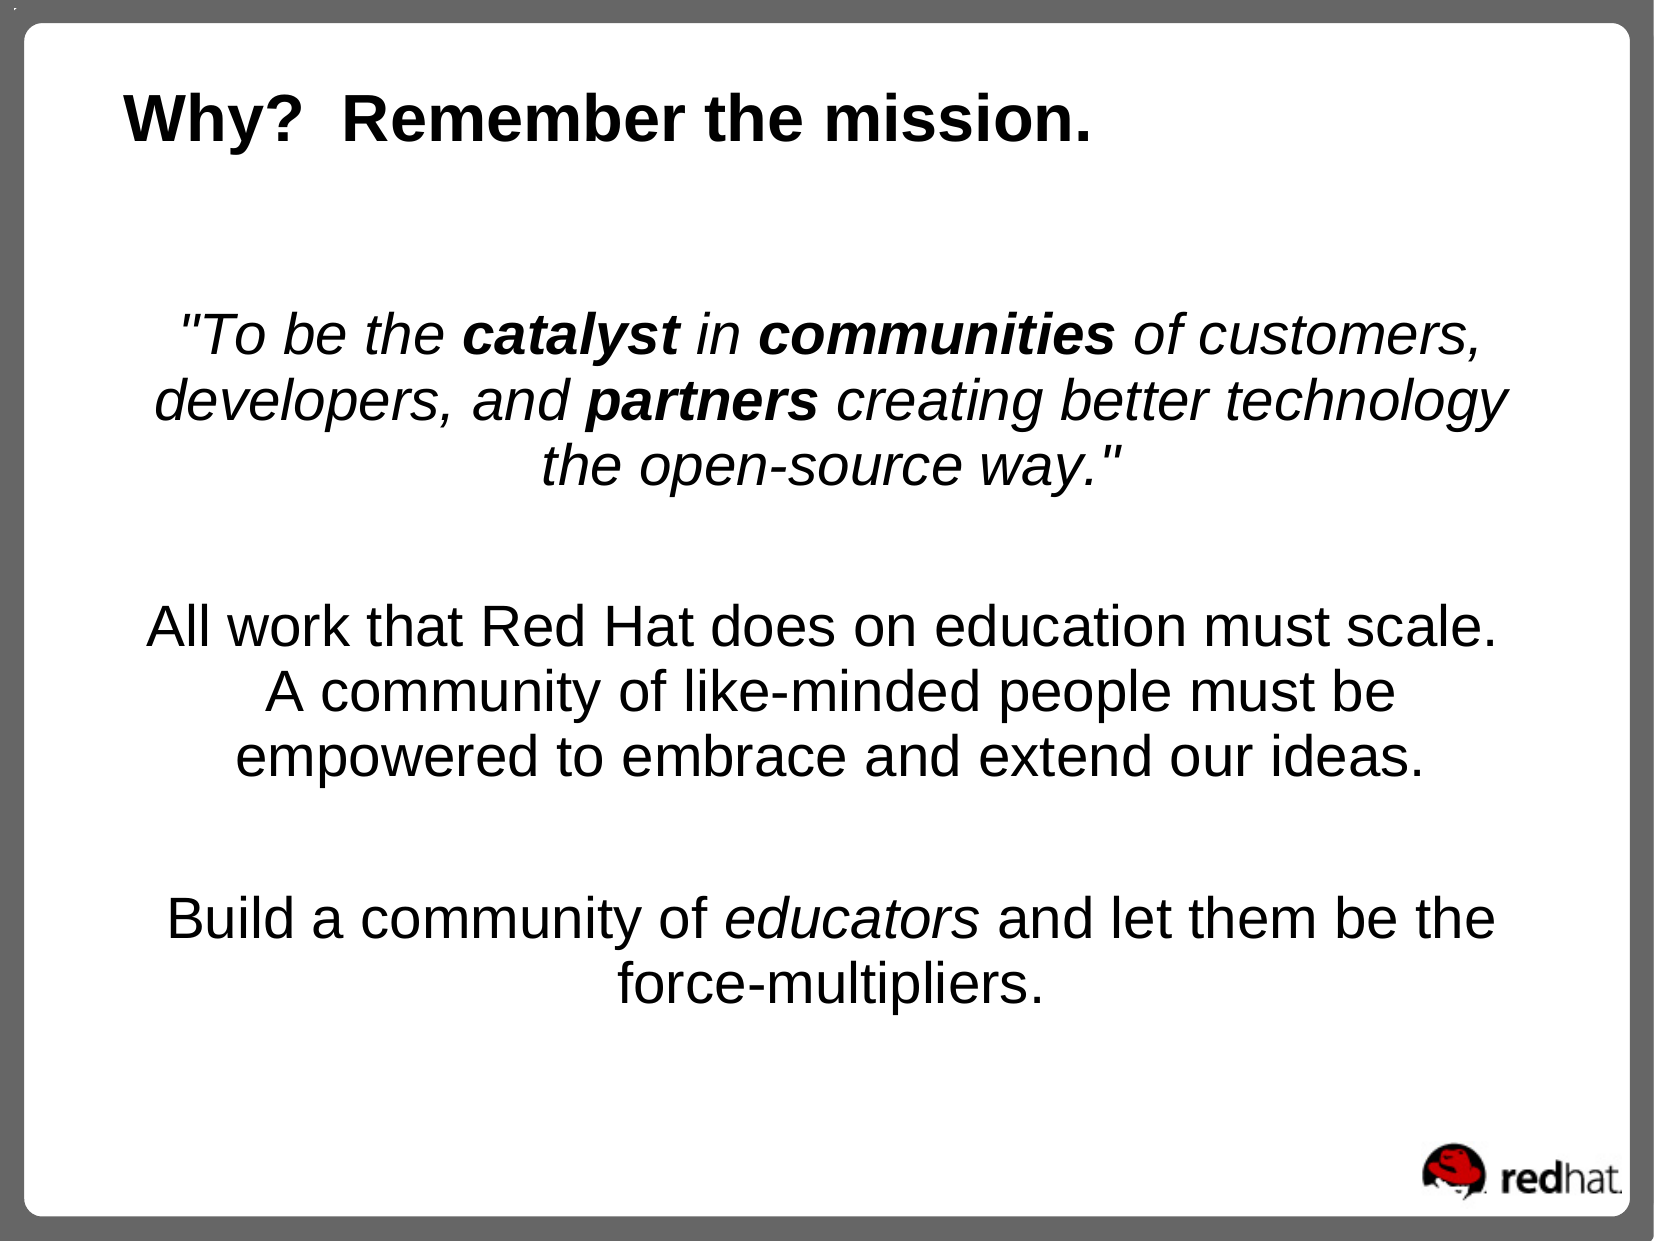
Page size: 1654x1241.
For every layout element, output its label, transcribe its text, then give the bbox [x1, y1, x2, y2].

title Why? Remember the mission. [123, 63, 1530, 175]
picture [1421, 1141, 1622, 1209]
subtitle "To be the catalyst in communities of customers, developers, and partners creating better technology the open-source way." All work that Red Hat does on education must scale. A community of like-minded people must be empowered to embrace and extend our ideas. Build a community of educators and let them be the force-multipliers. [128, 193, 1535, 1126]
